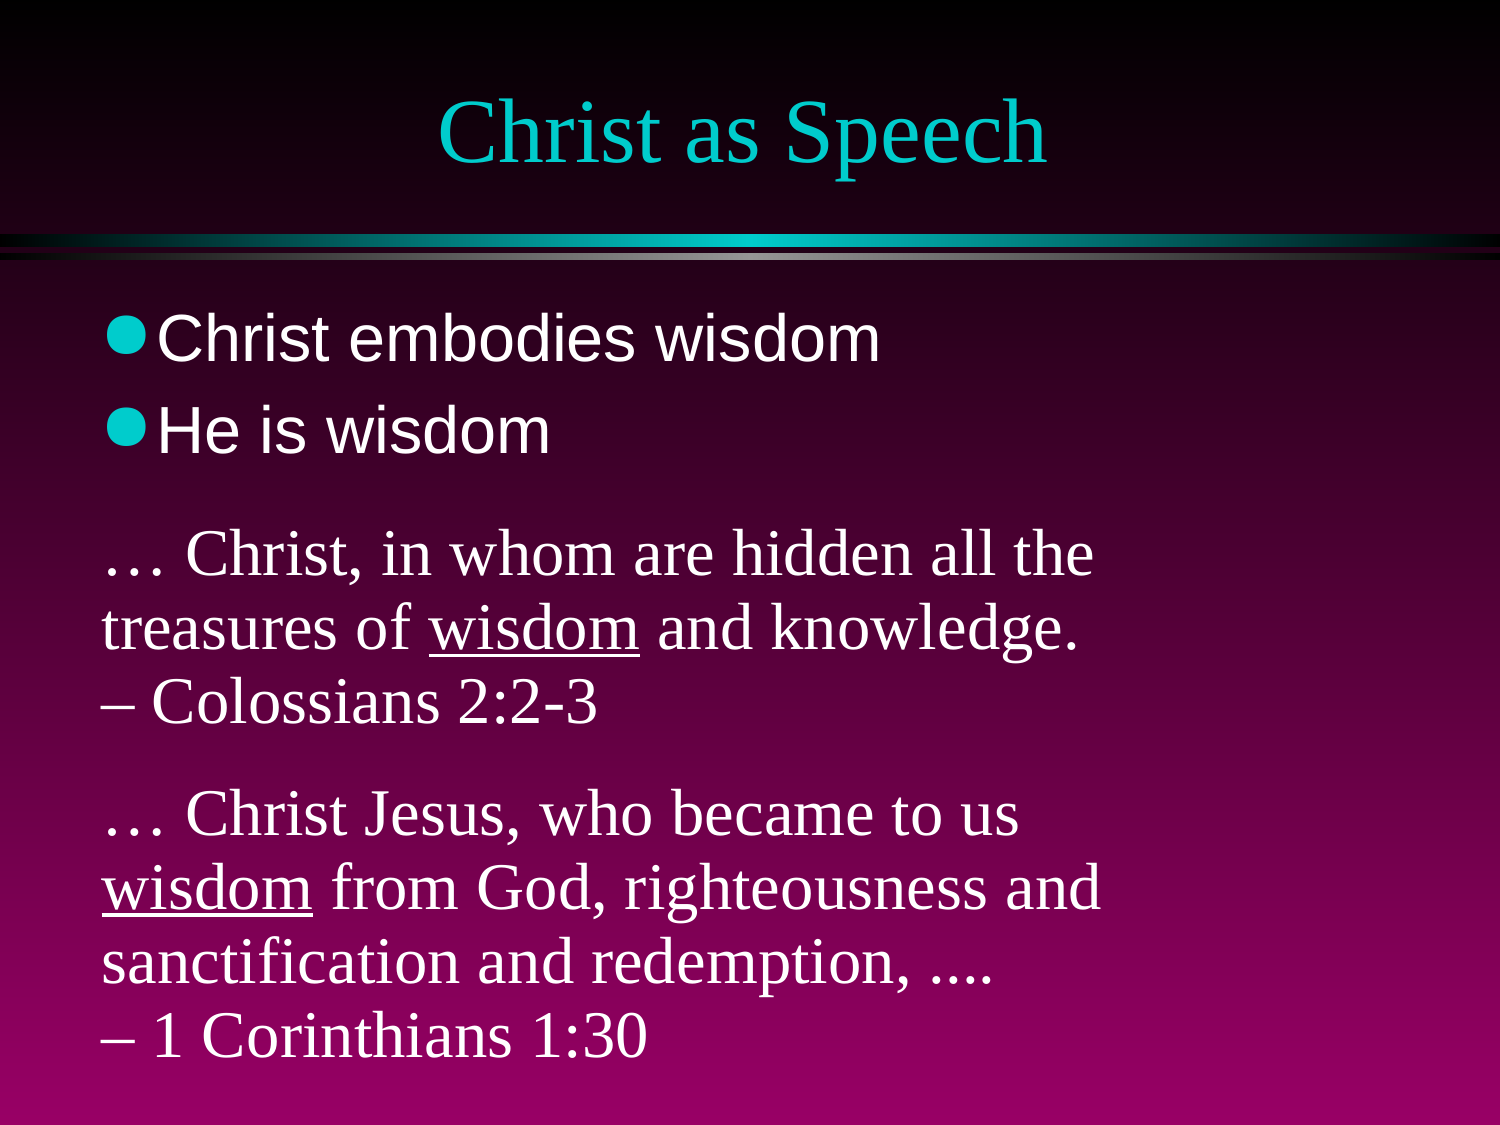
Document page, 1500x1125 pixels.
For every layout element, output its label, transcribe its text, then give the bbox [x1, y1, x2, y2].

text_box … Christ Jesus, who became to us wisdom from God, righteousness and sanctification and redemption, .... – 1 Corinthians 1:30 [86, 768, 1238, 1080]
title Christ as Speech [99, 37, 1388, 225]
text_box … Christ, in whom are hidden all the treasures of wisdom and knowledge. – Colossians 2:2-3 [86, 508, 1238, 746]
list Christ embodies wisdom He is wisdom [99, 301, 1388, 480]
